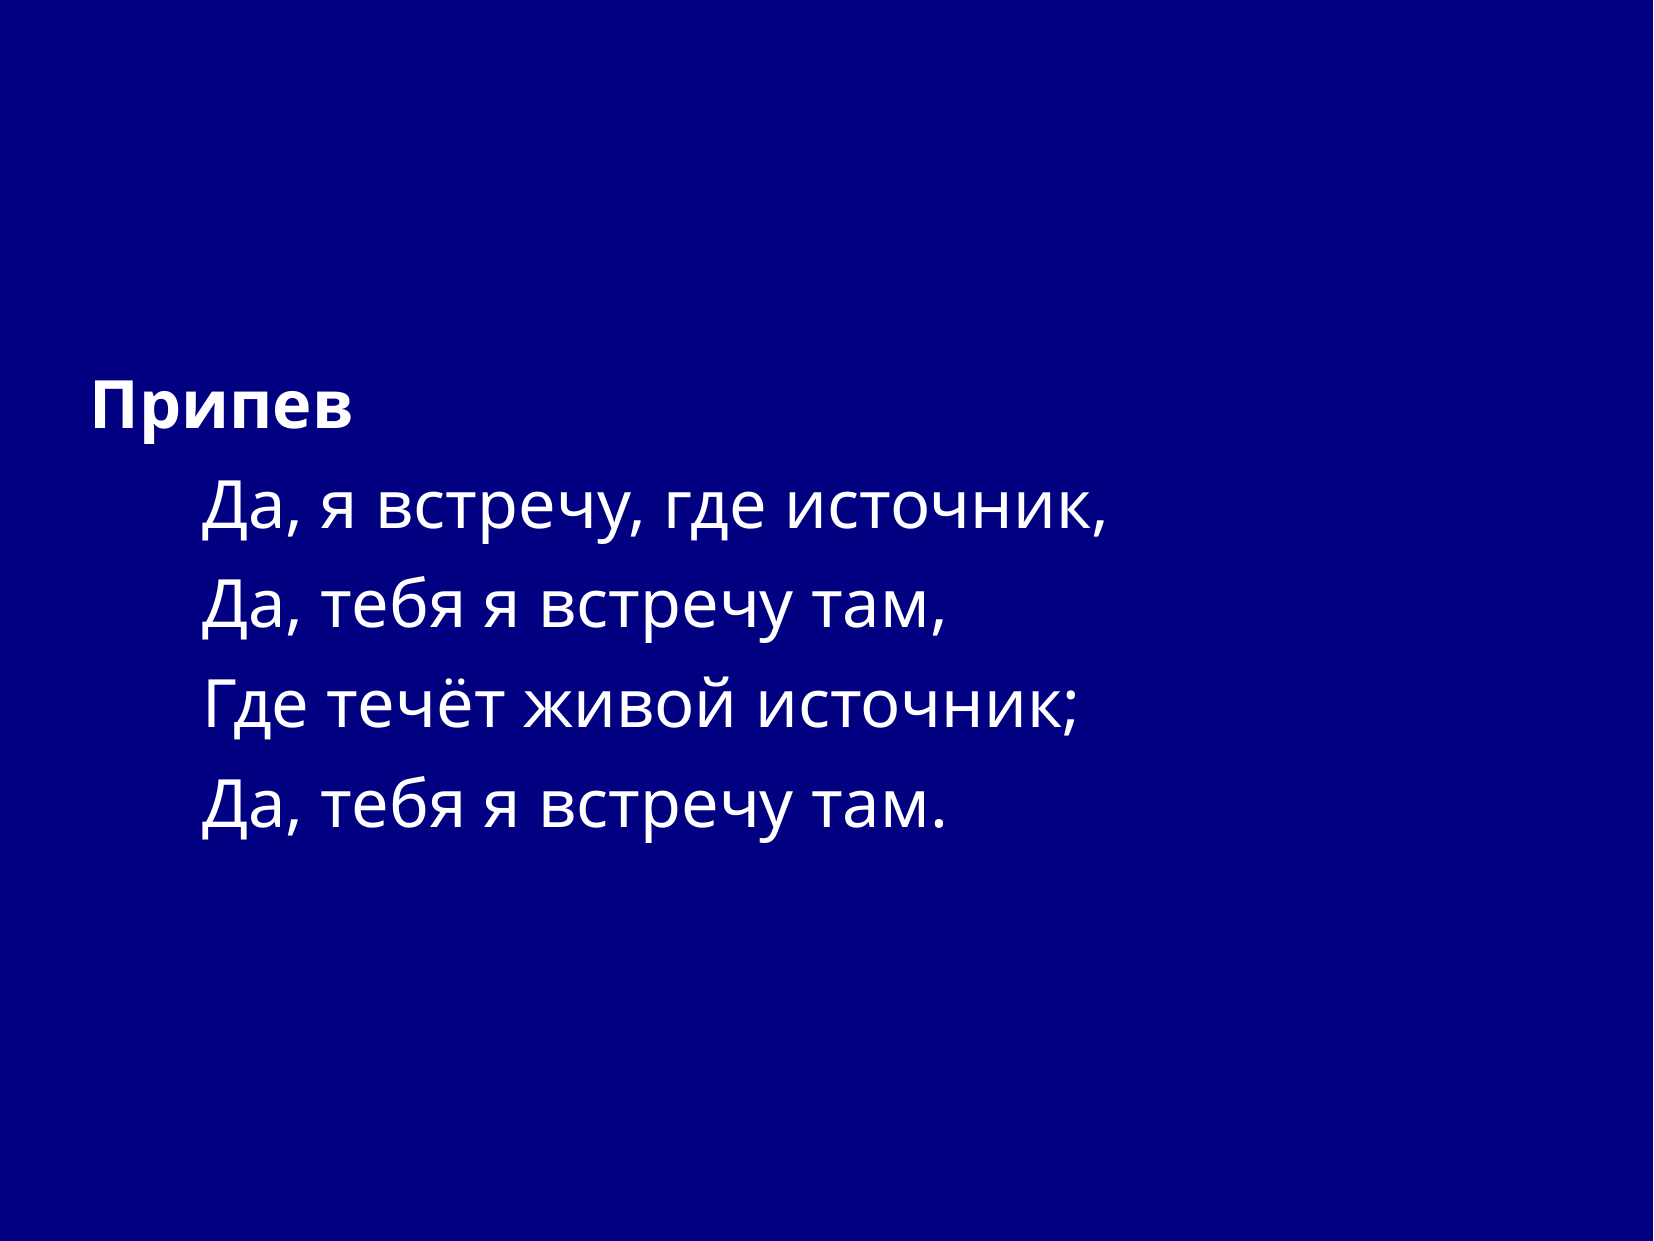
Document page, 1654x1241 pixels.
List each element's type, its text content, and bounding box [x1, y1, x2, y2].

text_box Припев Да, я встречу, где источник, Да, тебя я встречу там, Где течёт живой источник; Да, тебя я встречу там. [75, 150, 1576, 1163]
